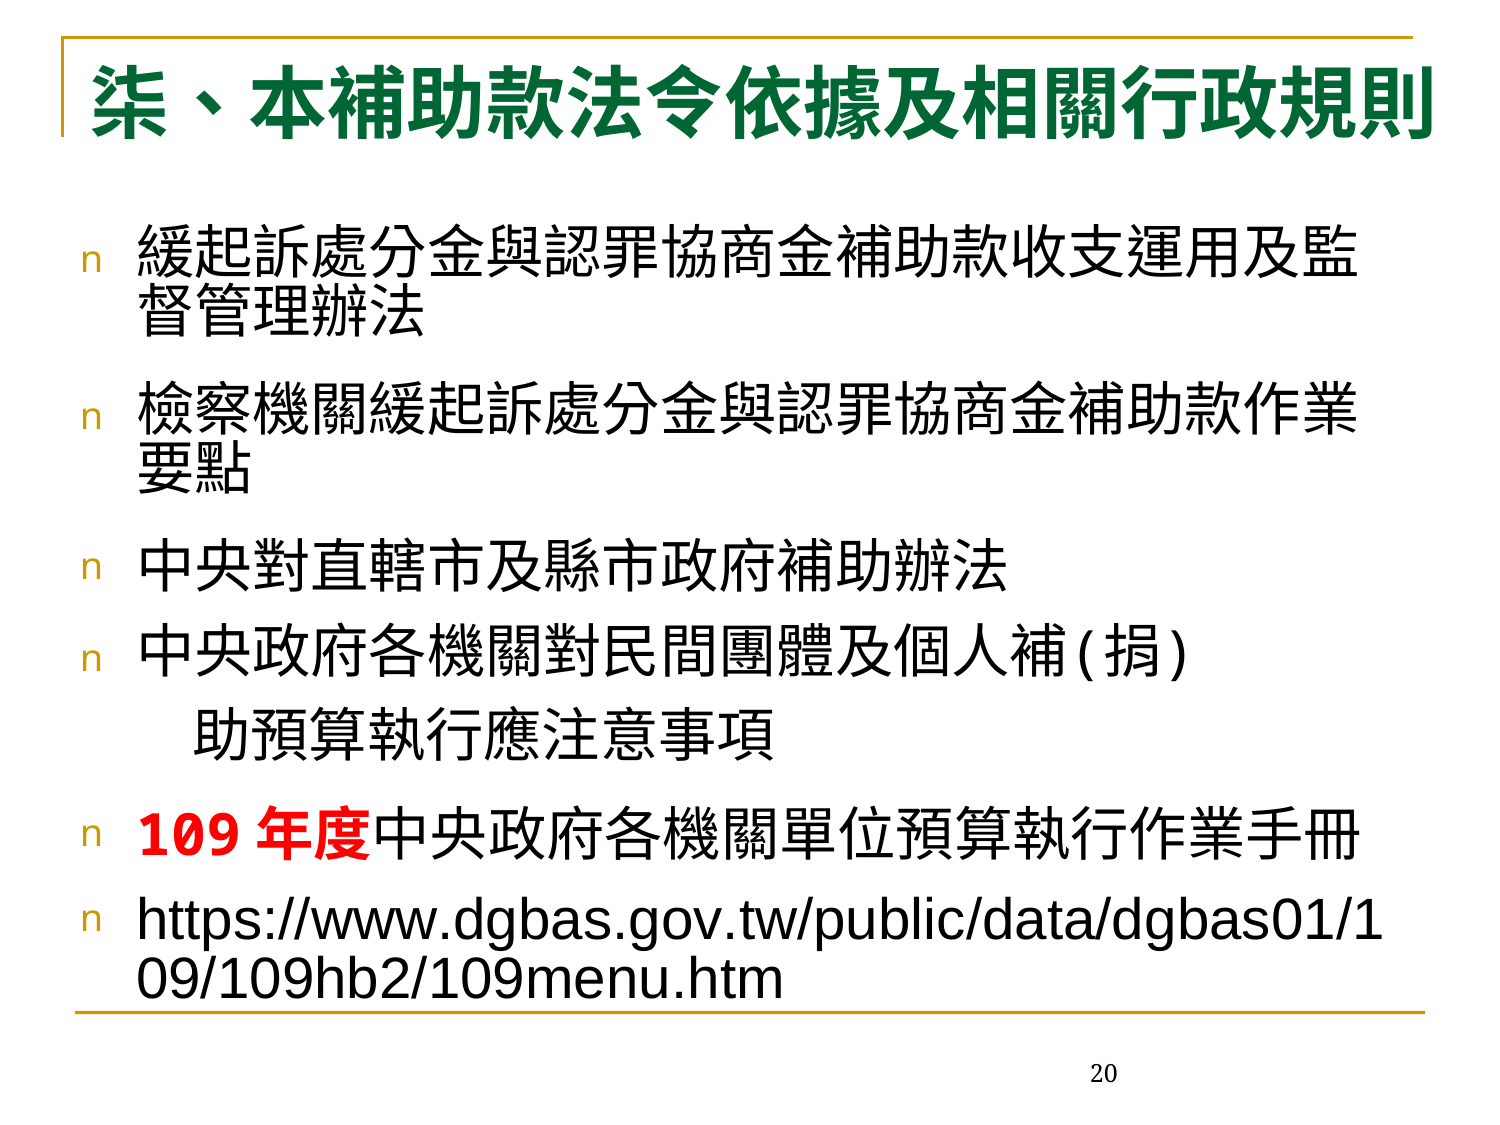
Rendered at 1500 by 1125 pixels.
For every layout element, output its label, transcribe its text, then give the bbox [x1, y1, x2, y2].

title 柒、本補助款法令依據及相關行政規則 [75, 45, 1459, 233]
list 緩起訴處分金與認罪協商金補助款收支運用及監督管理辦法 檢察機關緩起訴處分金與認罪協商金補助款作業要點 中央對直轄市及縣市政府補助辦法 中央政府各機關對民間團體及個人補(捐)助預算執行應注意事項 109年度中央政府各機關單位預算執行作業手冊 https://www.dgbas.gov.tw/public/data/dgbas01/109/109hb2/109menu.htm [64, 208, 1415, 1012]
text_box [1074, 1024, 1426, 1100]
